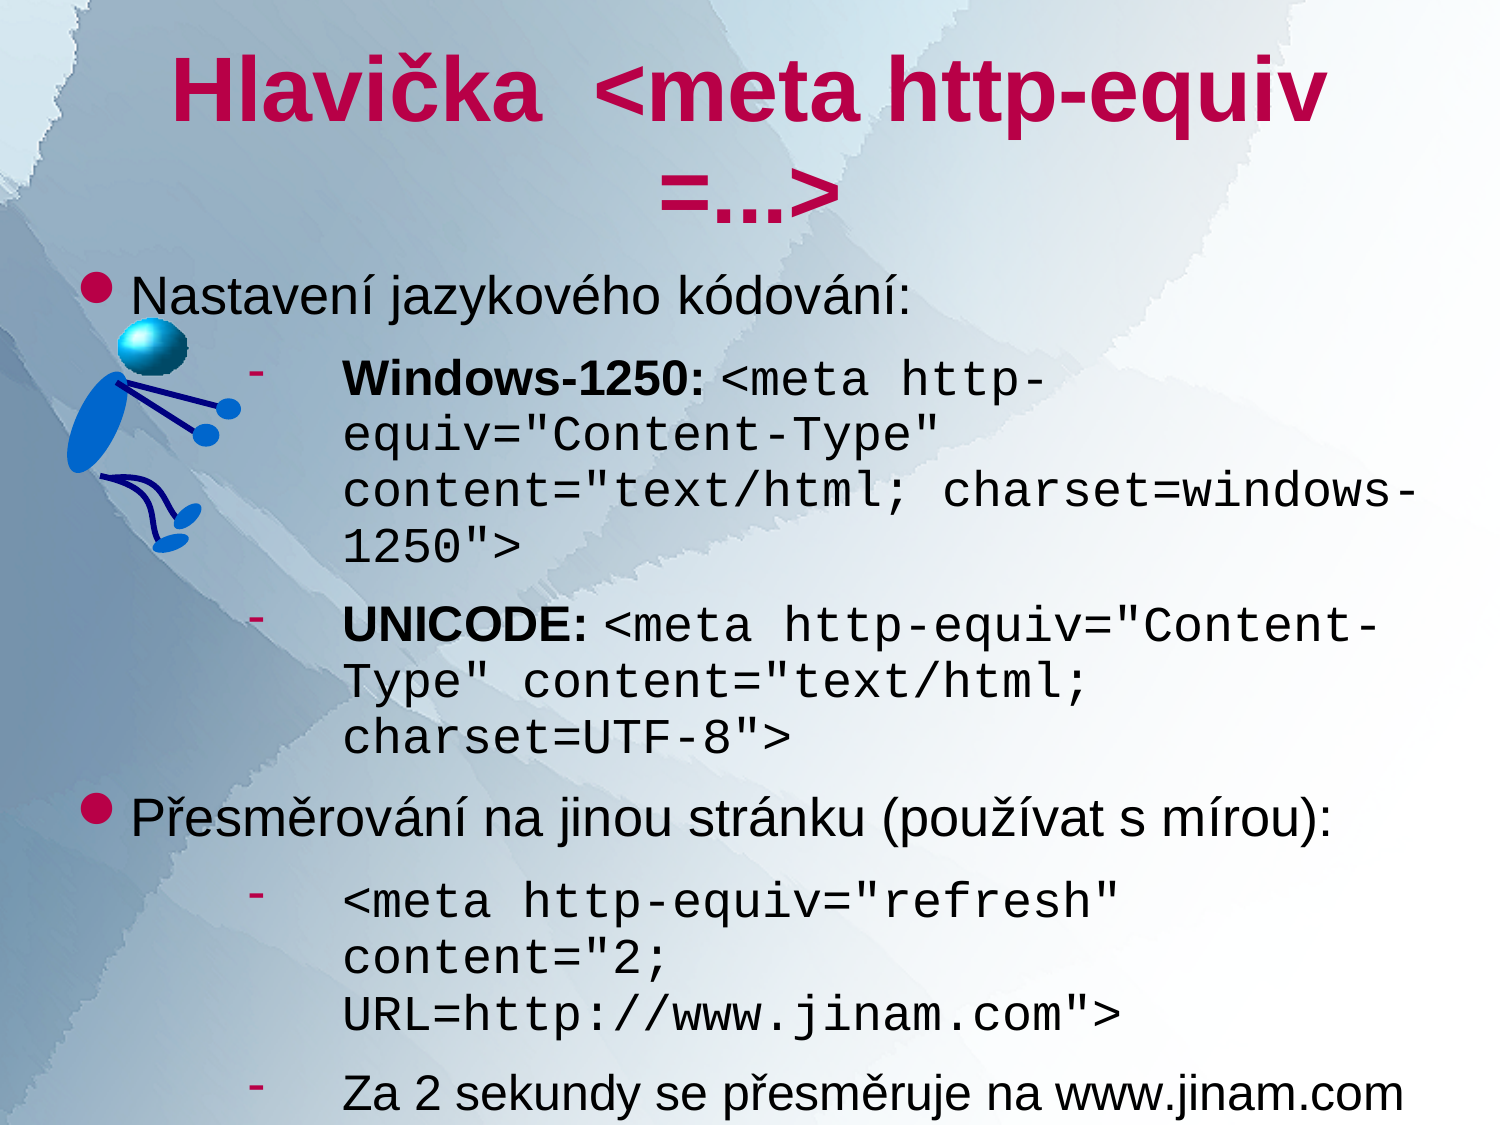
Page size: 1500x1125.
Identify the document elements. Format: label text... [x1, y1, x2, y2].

text_box [152, 533, 189, 553]
text_box [216, 398, 242, 420]
text_box [192, 423, 220, 447]
text_box Hlavička <meta http-equiv =...> [75, 33, 1426, 245]
text_box [173, 503, 202, 530]
text_box Nastavení jazykového kódování: Windows-1250: <meta http-equiv="Content-Type" content="text/html; charset=windows-1250"> UNICODE: <meta http-equiv="Content-Type" content="text/html; charset=UTF-8"> Přesměrování na jinou stránku (používat s mírou): <meta http-equiv="refresh" content="2; URL=http://www.jinam.com"> Za 2 sekundy se přesměruje na www.jinam.com [59, 262, 1477, 1020]
picture [0, 0, 1500, 1125]
text_box [67, 371, 128, 473]
